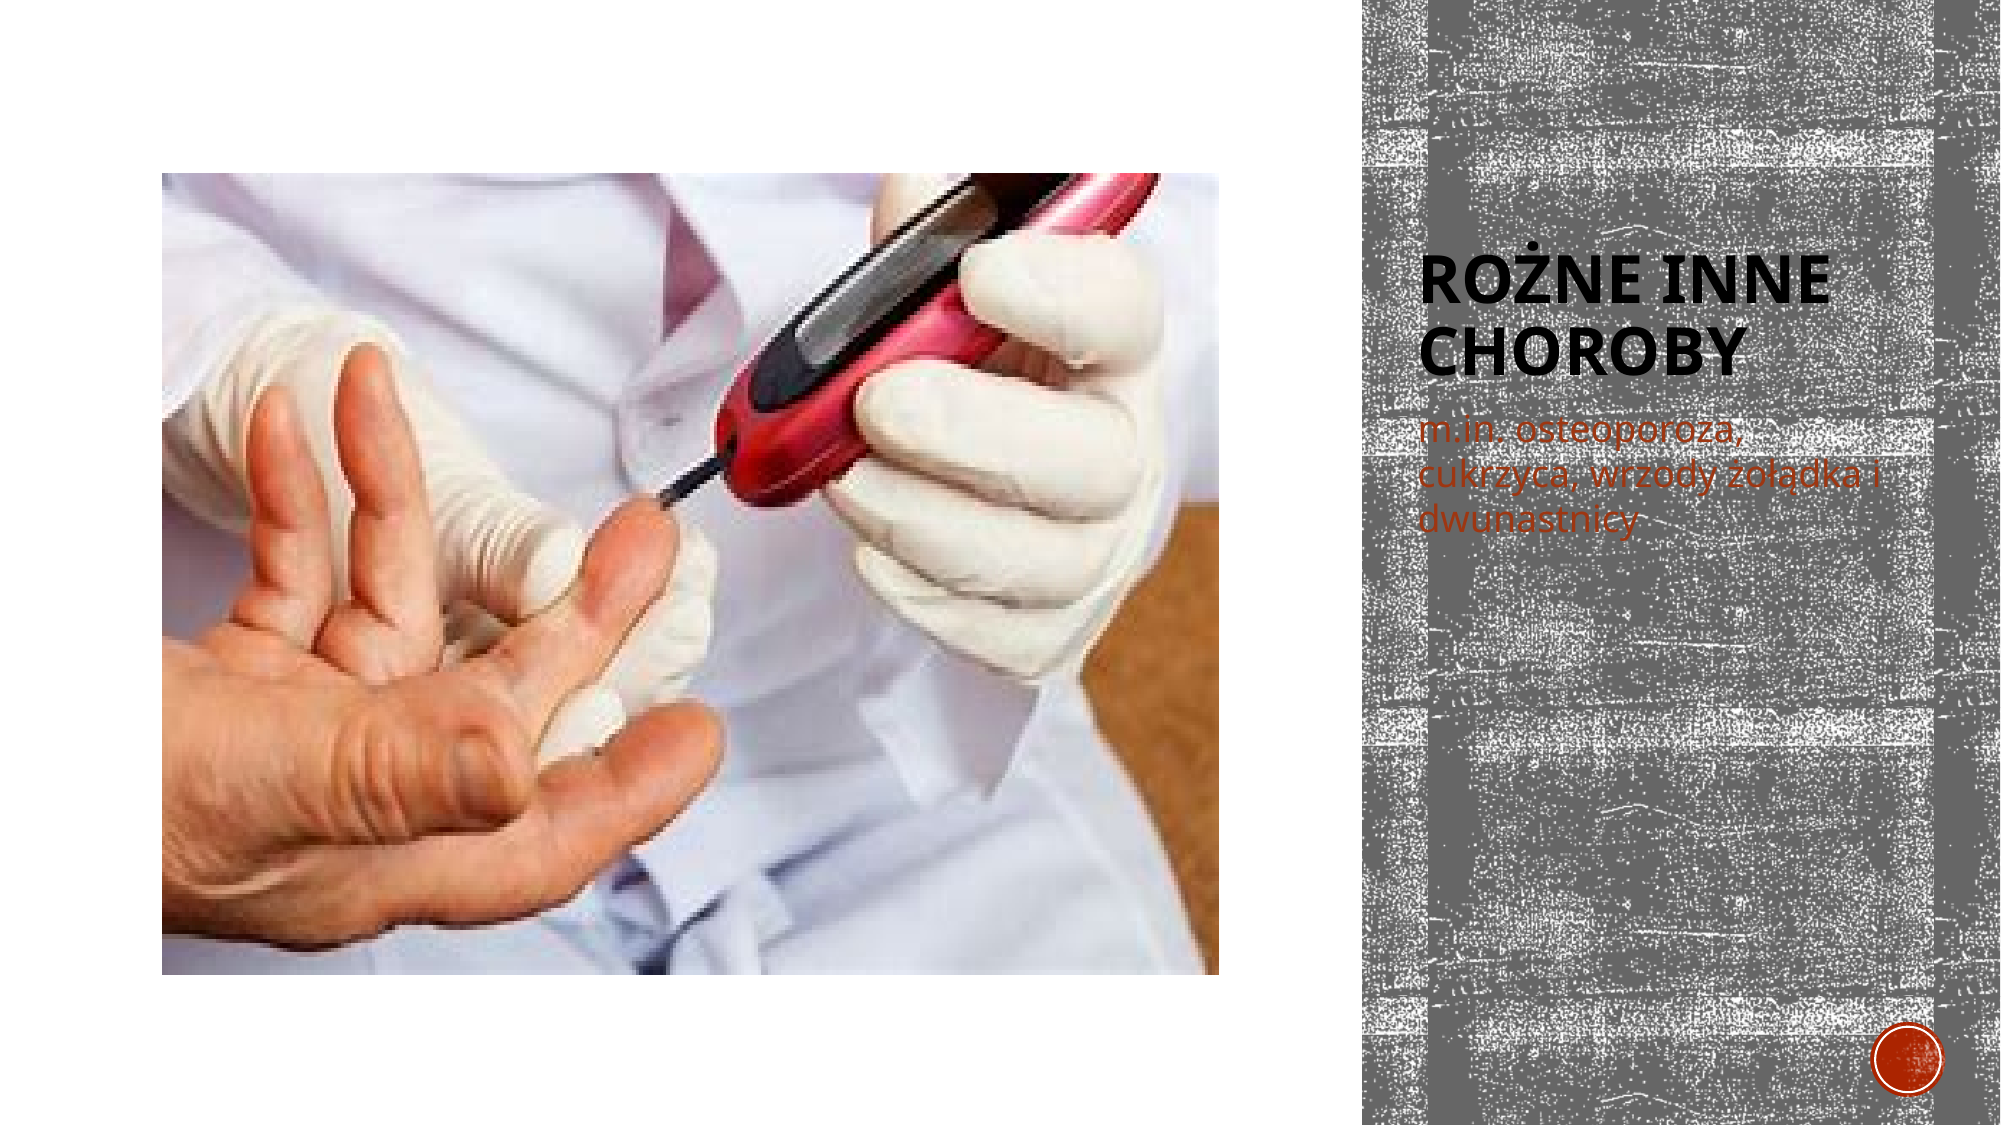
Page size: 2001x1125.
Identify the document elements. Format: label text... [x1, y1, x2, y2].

list m.in. osteoporoza, cukrzyca, wrzody żołądka i dwunastnicy [1402, 397, 1928, 938]
title Rożne inne choroby [1402, 112, 1928, 397]
picture [162, 173, 1219, 976]
